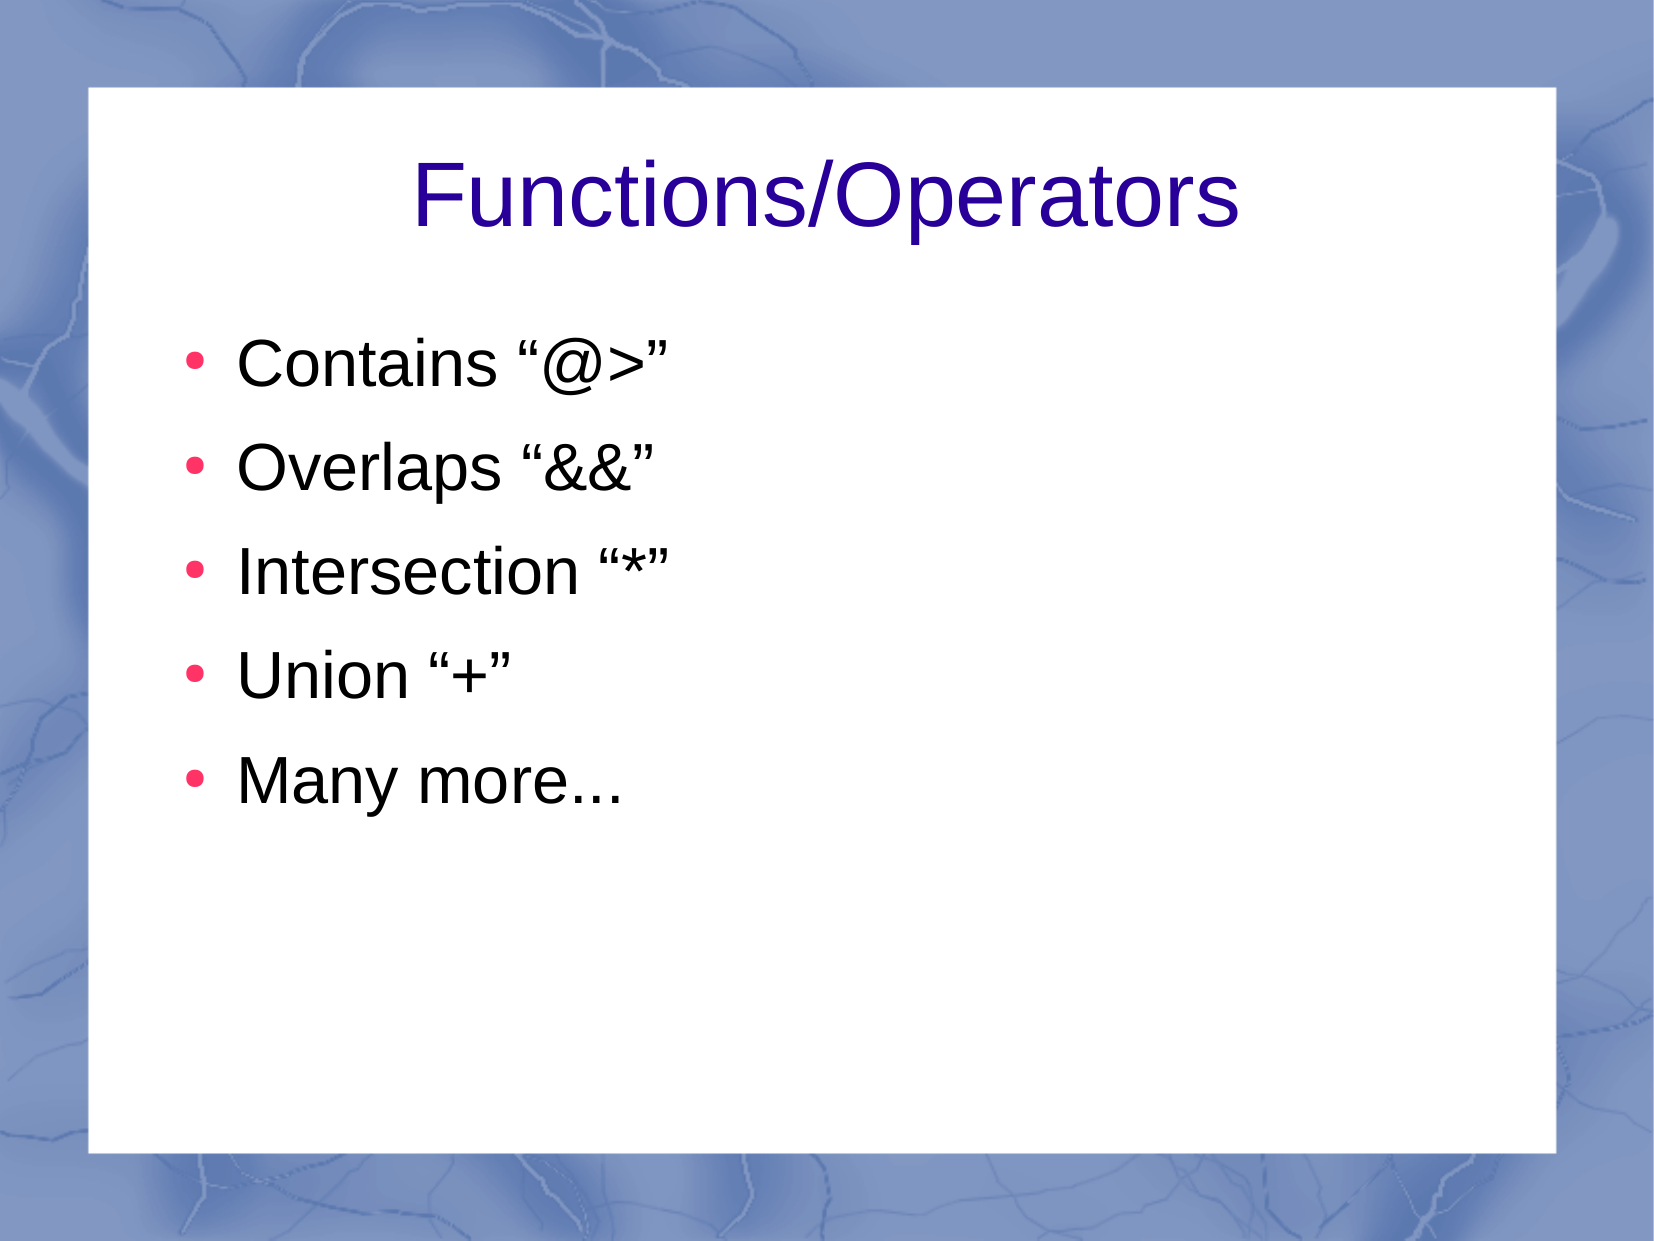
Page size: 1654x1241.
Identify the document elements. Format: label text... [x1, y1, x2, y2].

title Functions/Operators [118, 90, 1536, 298]
list Contains “@>” Overlaps “&&” Intersection “*” Union “+” Many more... [147, 325, 1506, 1130]
picture [0, 0, 1654, 1241]
